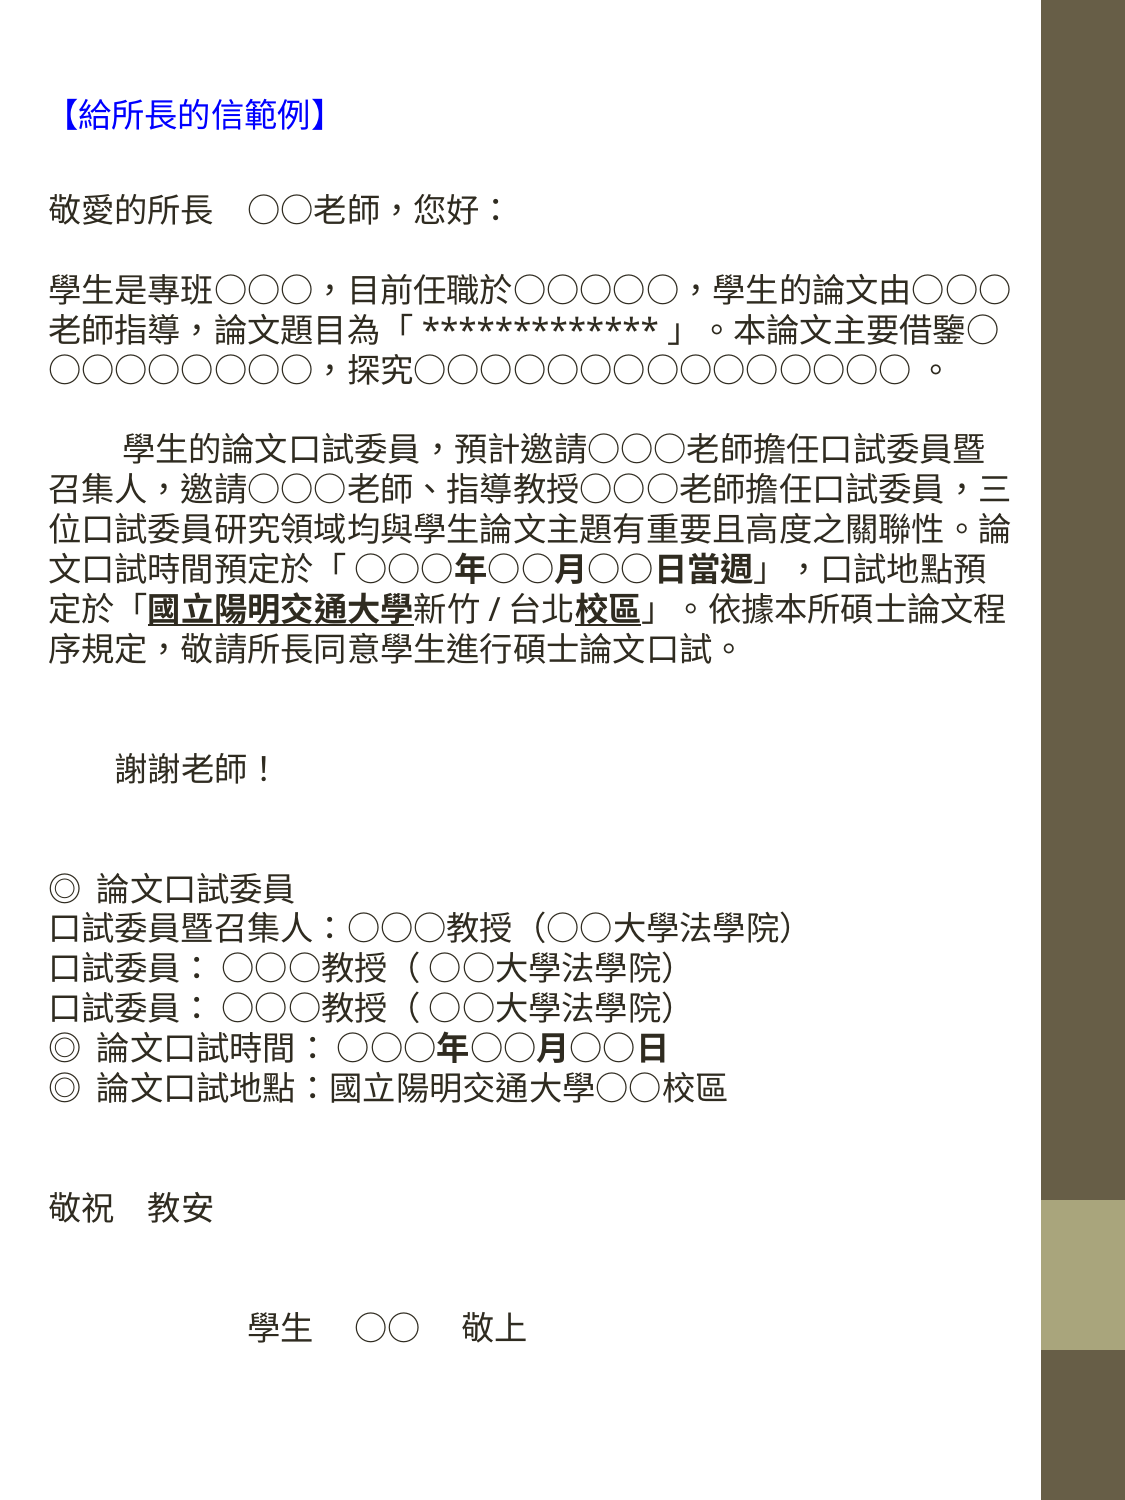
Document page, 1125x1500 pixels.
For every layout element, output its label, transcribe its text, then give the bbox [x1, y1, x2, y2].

text_box 【給所長的信範例】 [29, 86, 364, 143]
text_box 敬愛的所長 ○○老師，您好： 學生是專班○○○，目前任職於○○○○○，學生的論文由○○○老師指導，論文題目為「*************」。本論文主要借鑒○○○○○○○○○，探究○○○○○○○○○○○○○○○ 。 學生的論文口試委員，預計邀請○○○老師擔任口試委員暨召集人，邀請○○○老師、指導教授○○○老師擔任口試委員，三位口試委員研究領域均與學生論文主題有重要且高度之關聯性。論文口試時間預定於「 ○○○年○○月○○日當週」，口試地點預定於「國立陽明交通大學新竹/台北校區」。依據本所碩士論文程序規定，敬請所長同意學生進行碩士論文口試。 謝謝老師！ ◎ 論文口試委員 口試委員暨召集人：○○○教授（○○大學法學院） 口試委員： ○○○教授（ ○○大學法學院） 口試委員： ○○○教授（ ○○大學法學院） ◎ 論文口試時間： ○○○年○○月○○日 ◎ 論文口試地點：國立陽明交通大學○○校區 敬祝 教安 學生 ○○ 敬上 [33, 181, 1033, 1449]
